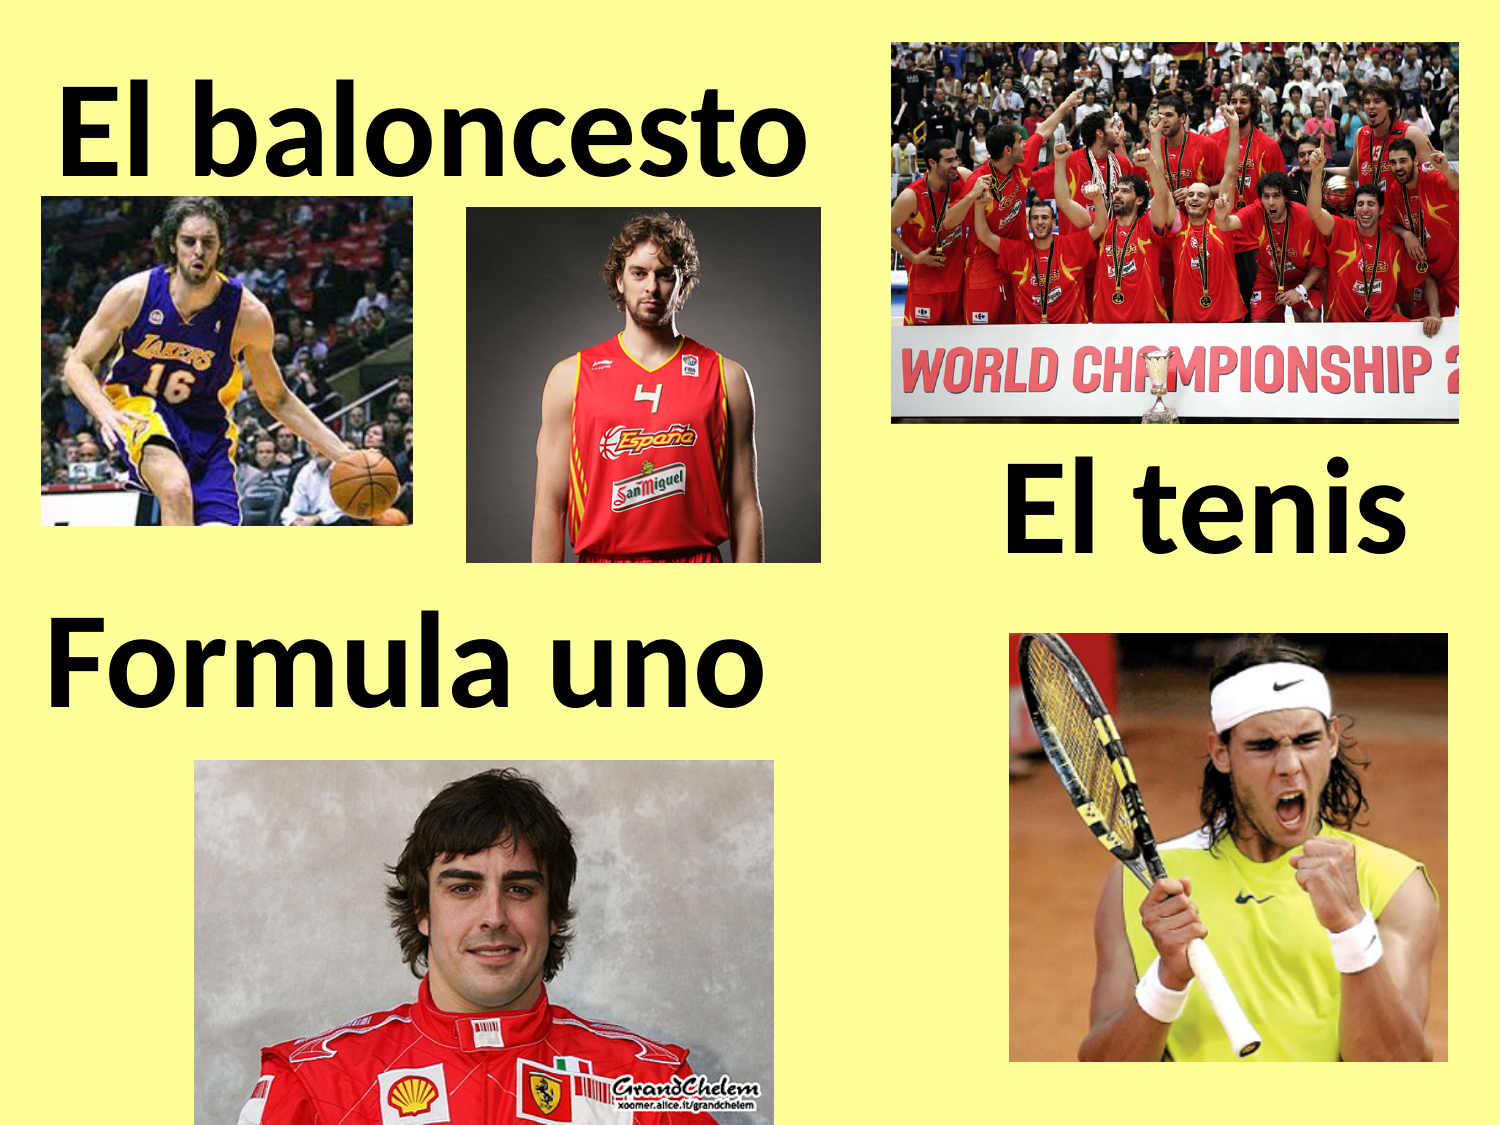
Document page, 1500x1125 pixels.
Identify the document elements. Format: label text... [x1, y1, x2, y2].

text_box El baloncesto [41, 30, 1022, 212]
picture [194, 760, 774, 1125]
text_box Formula uno [29, 562, 1010, 743]
picture [41, 196, 413, 527]
picture [1009, 633, 1448, 1062]
picture [466, 207, 821, 562]
text_box El tenis [986, 408, 1471, 590]
picture [891, 42, 1459, 424]
